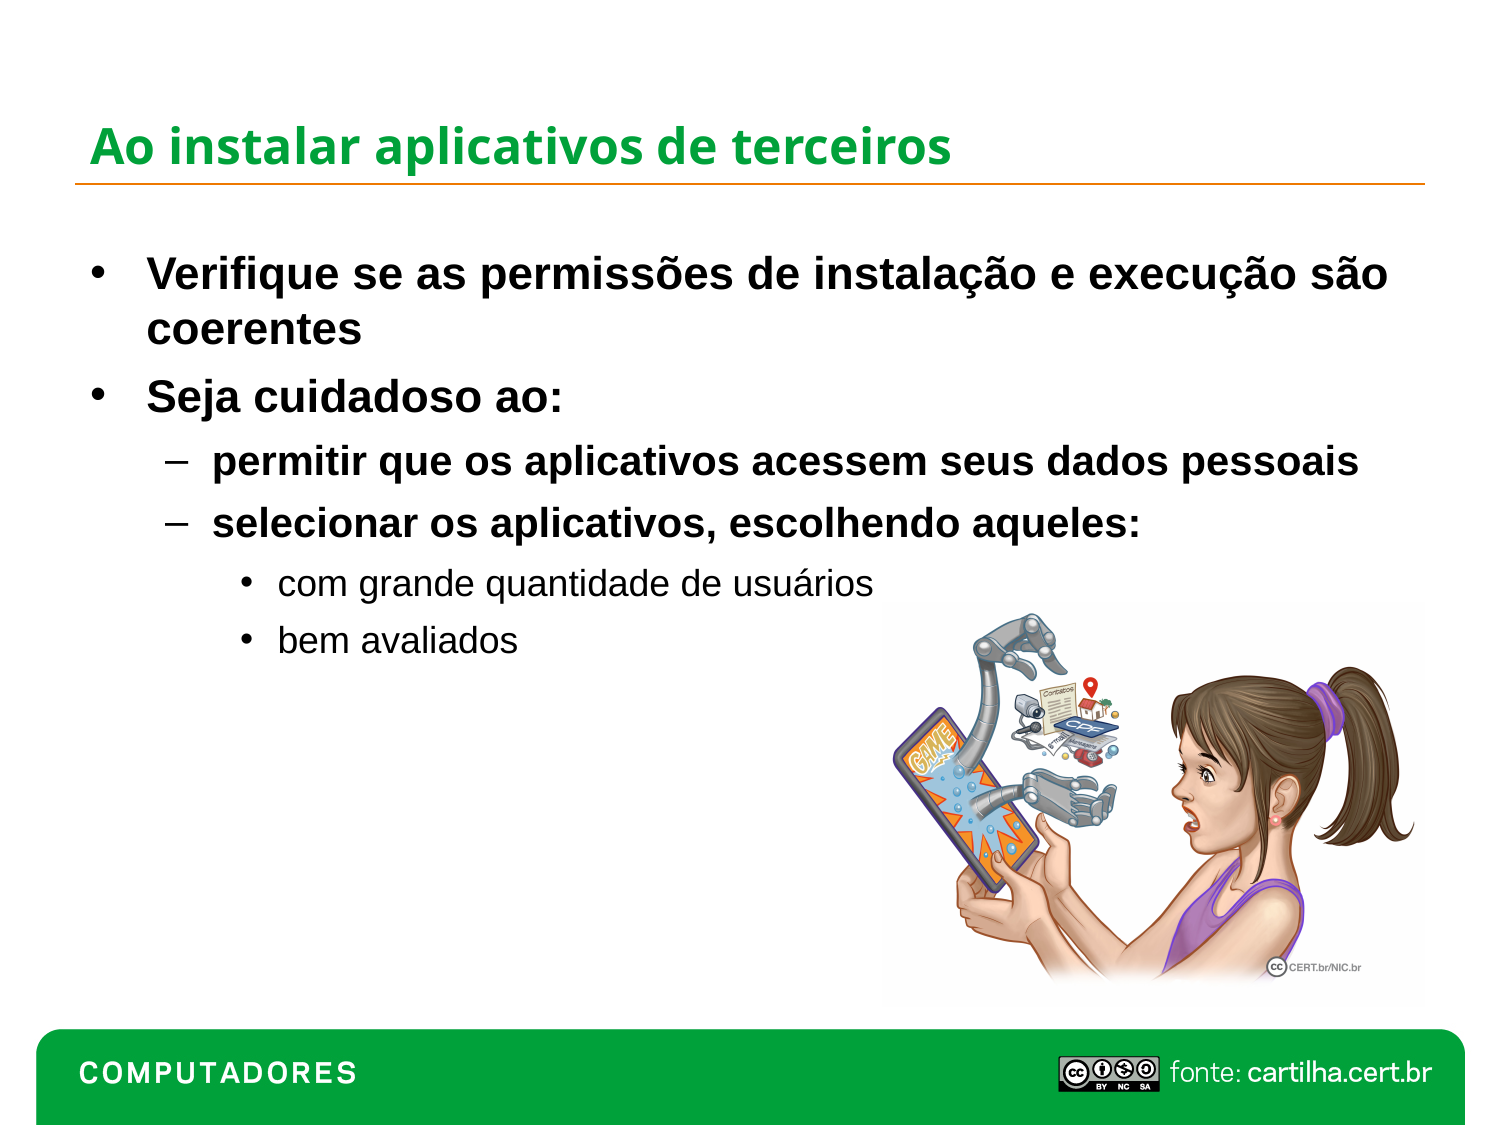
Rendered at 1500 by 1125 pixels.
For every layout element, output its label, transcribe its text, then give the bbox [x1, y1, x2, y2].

list Verifique se as permissões de instalação e execução são coerentes Seja cuidadoso ao: permitir que os aplicativos acessem seus dados pessoais selecionar os aplicativos, escolhendo aqueles: com grande quantidade de usuários bem avaliados [75, 236, 1425, 979]
title Ao instalar aplicativos de terceiros [75, 54, 1425, 182]
picture [0, 0, 1500, 1125]
